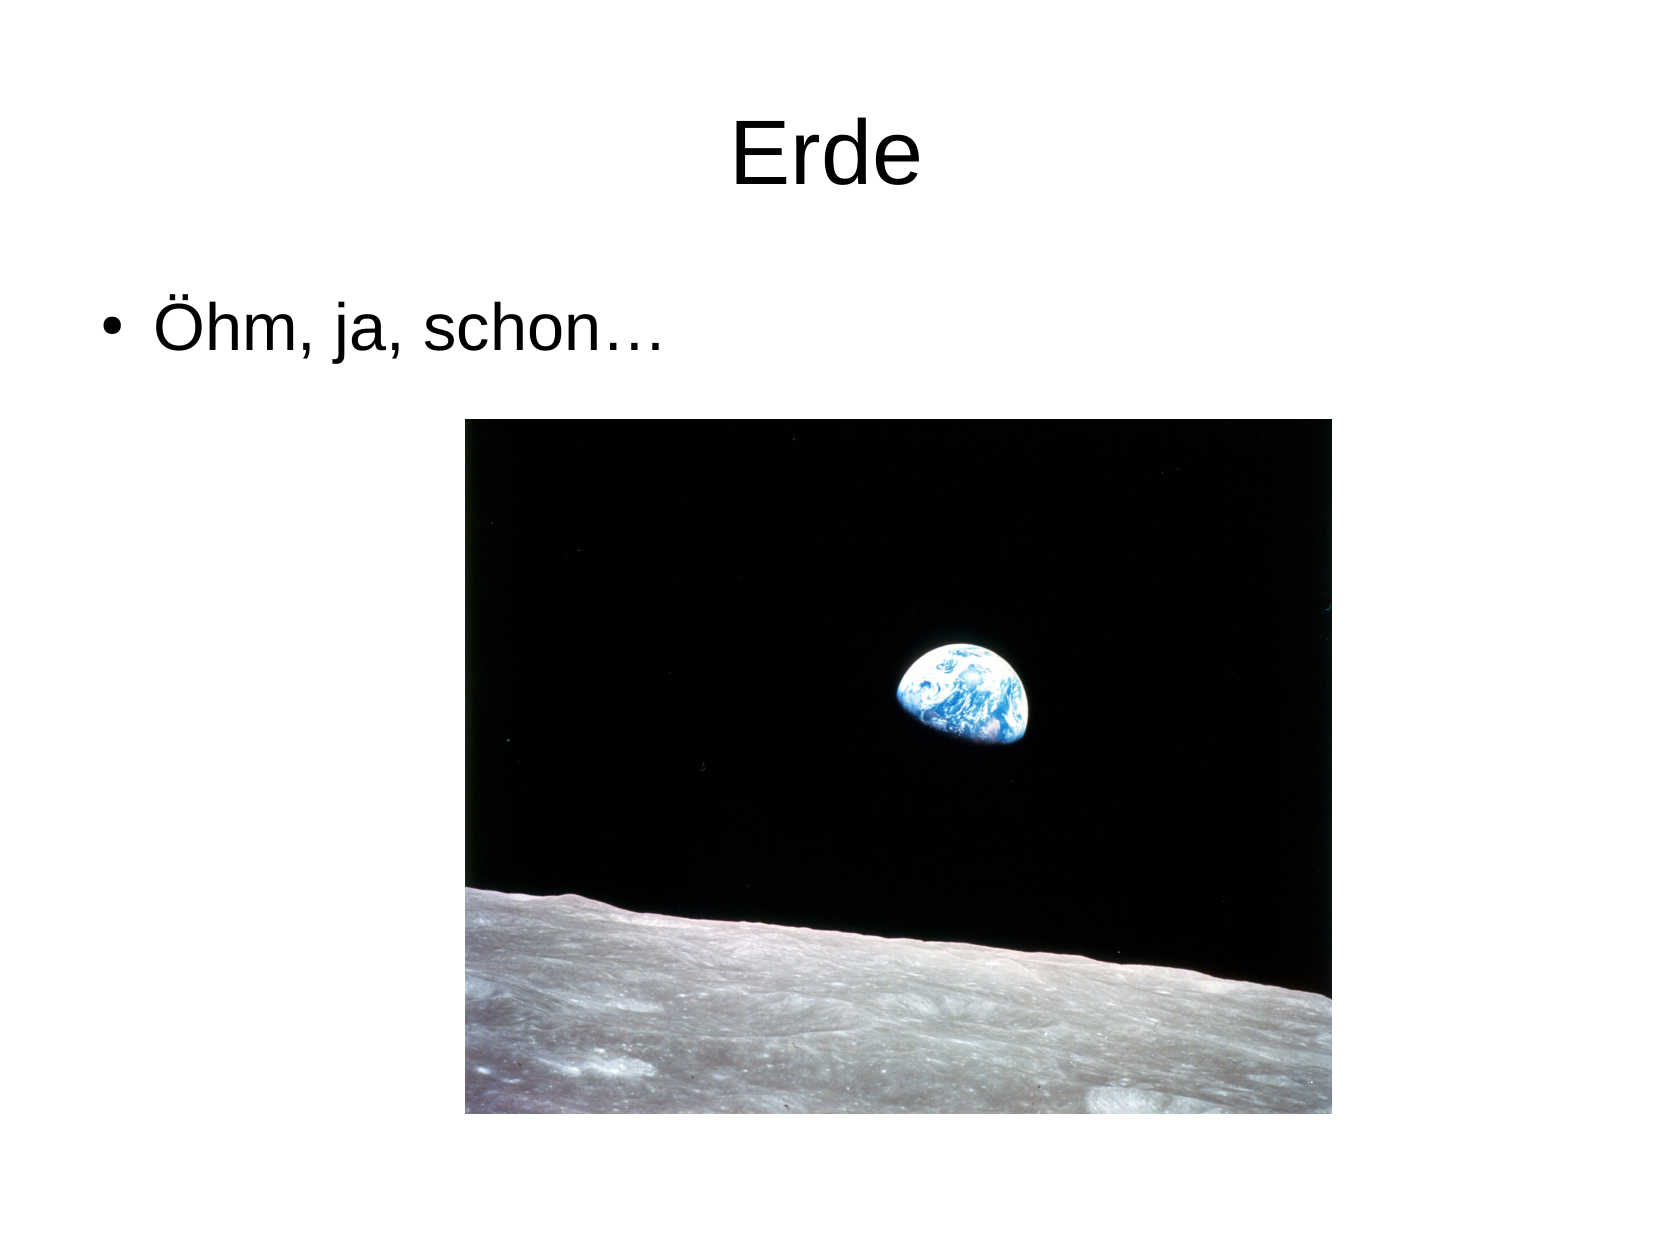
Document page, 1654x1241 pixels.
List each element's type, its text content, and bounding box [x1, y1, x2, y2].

title Erde [82, 49, 1571, 257]
picture [465, 419, 1332, 1114]
list Öhm, ja, schon… [82, 290, 1571, 1010]
